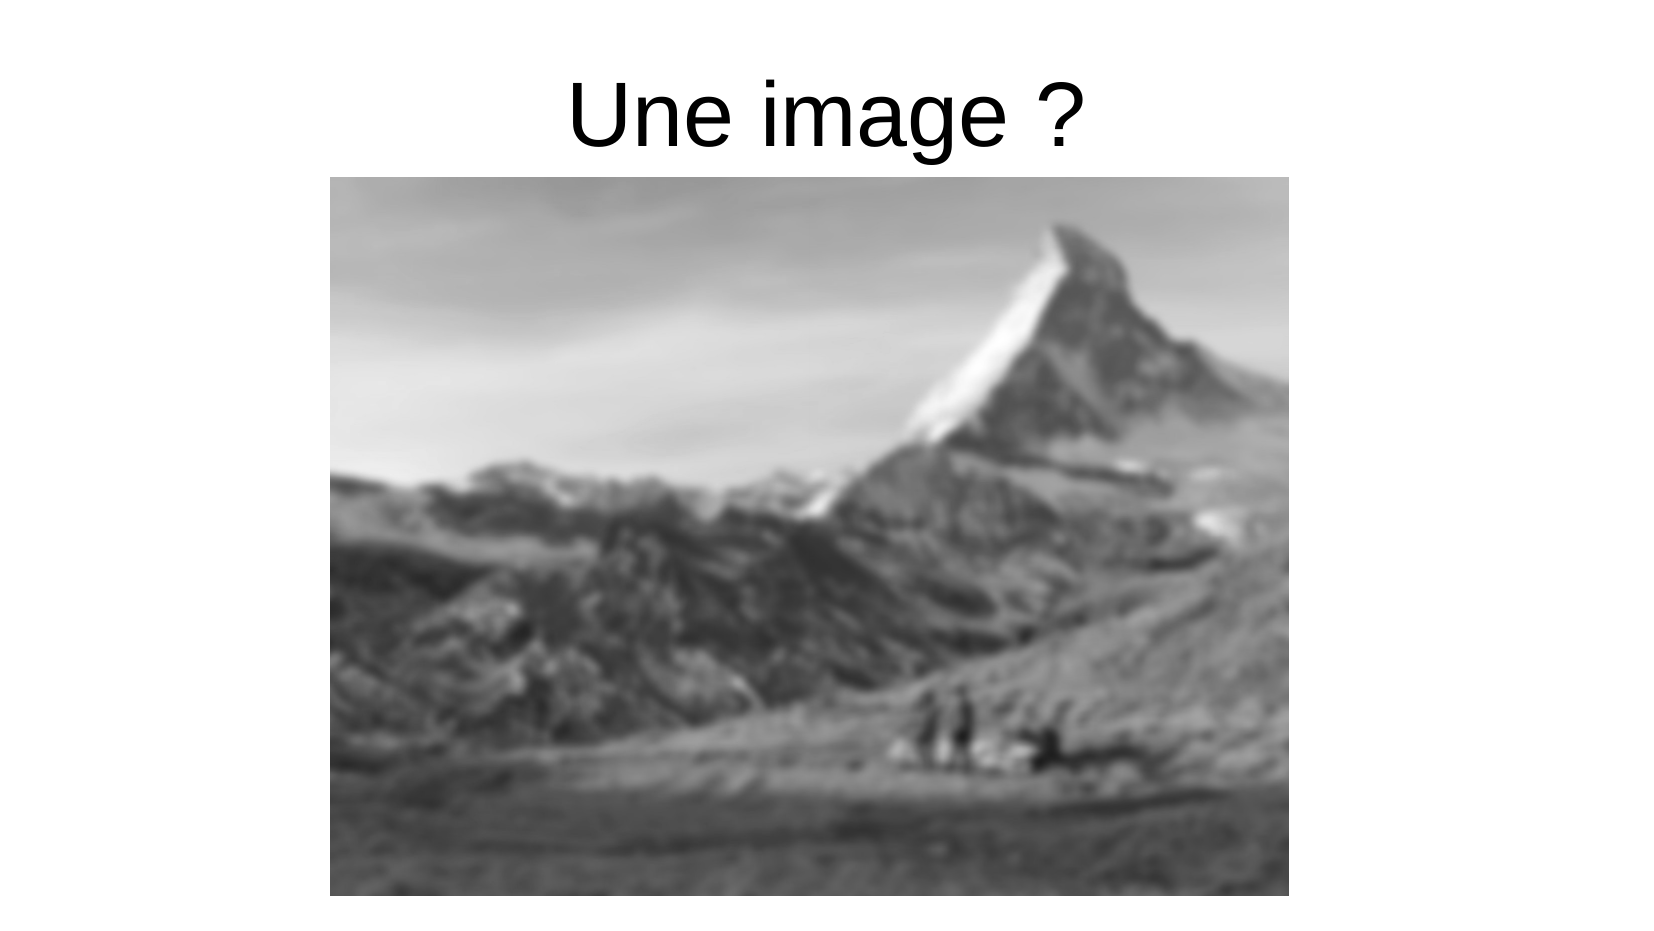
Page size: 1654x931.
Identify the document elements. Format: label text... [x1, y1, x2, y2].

picture [330, 177, 1289, 896]
title Une image ? [82, 37, 1571, 193]
